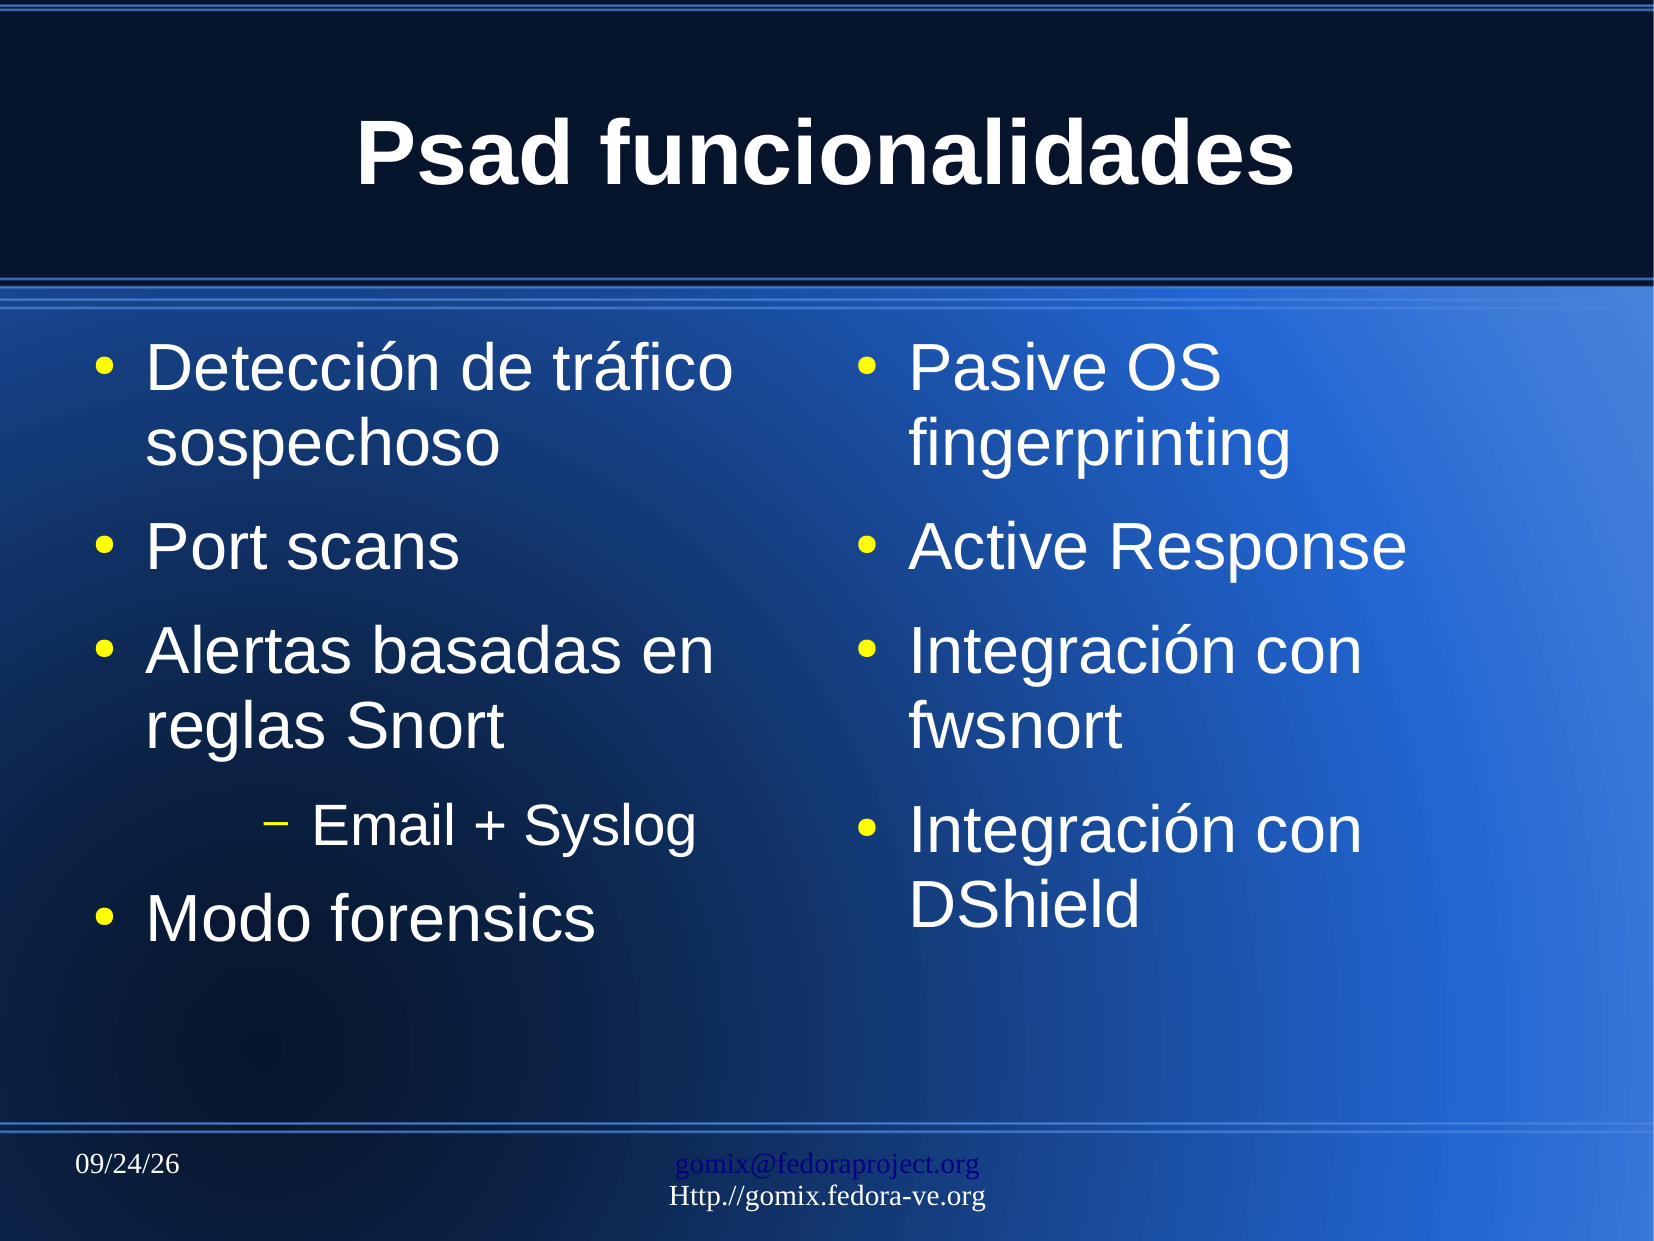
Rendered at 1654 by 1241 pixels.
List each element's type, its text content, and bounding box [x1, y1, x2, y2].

picture [0, 0, 1654, 1241]
title Psad funcionalidades [82, 49, 1571, 257]
list Pasive OS fingerprinting Active Response Integración con fwsnort Integración con DShield [837, 330, 1564, 1126]
list Detección de tráfico sospechoso Port scans Alertas basadas en reglas Snort Email + Syslog Modo forensics [75, 330, 802, 1126]
